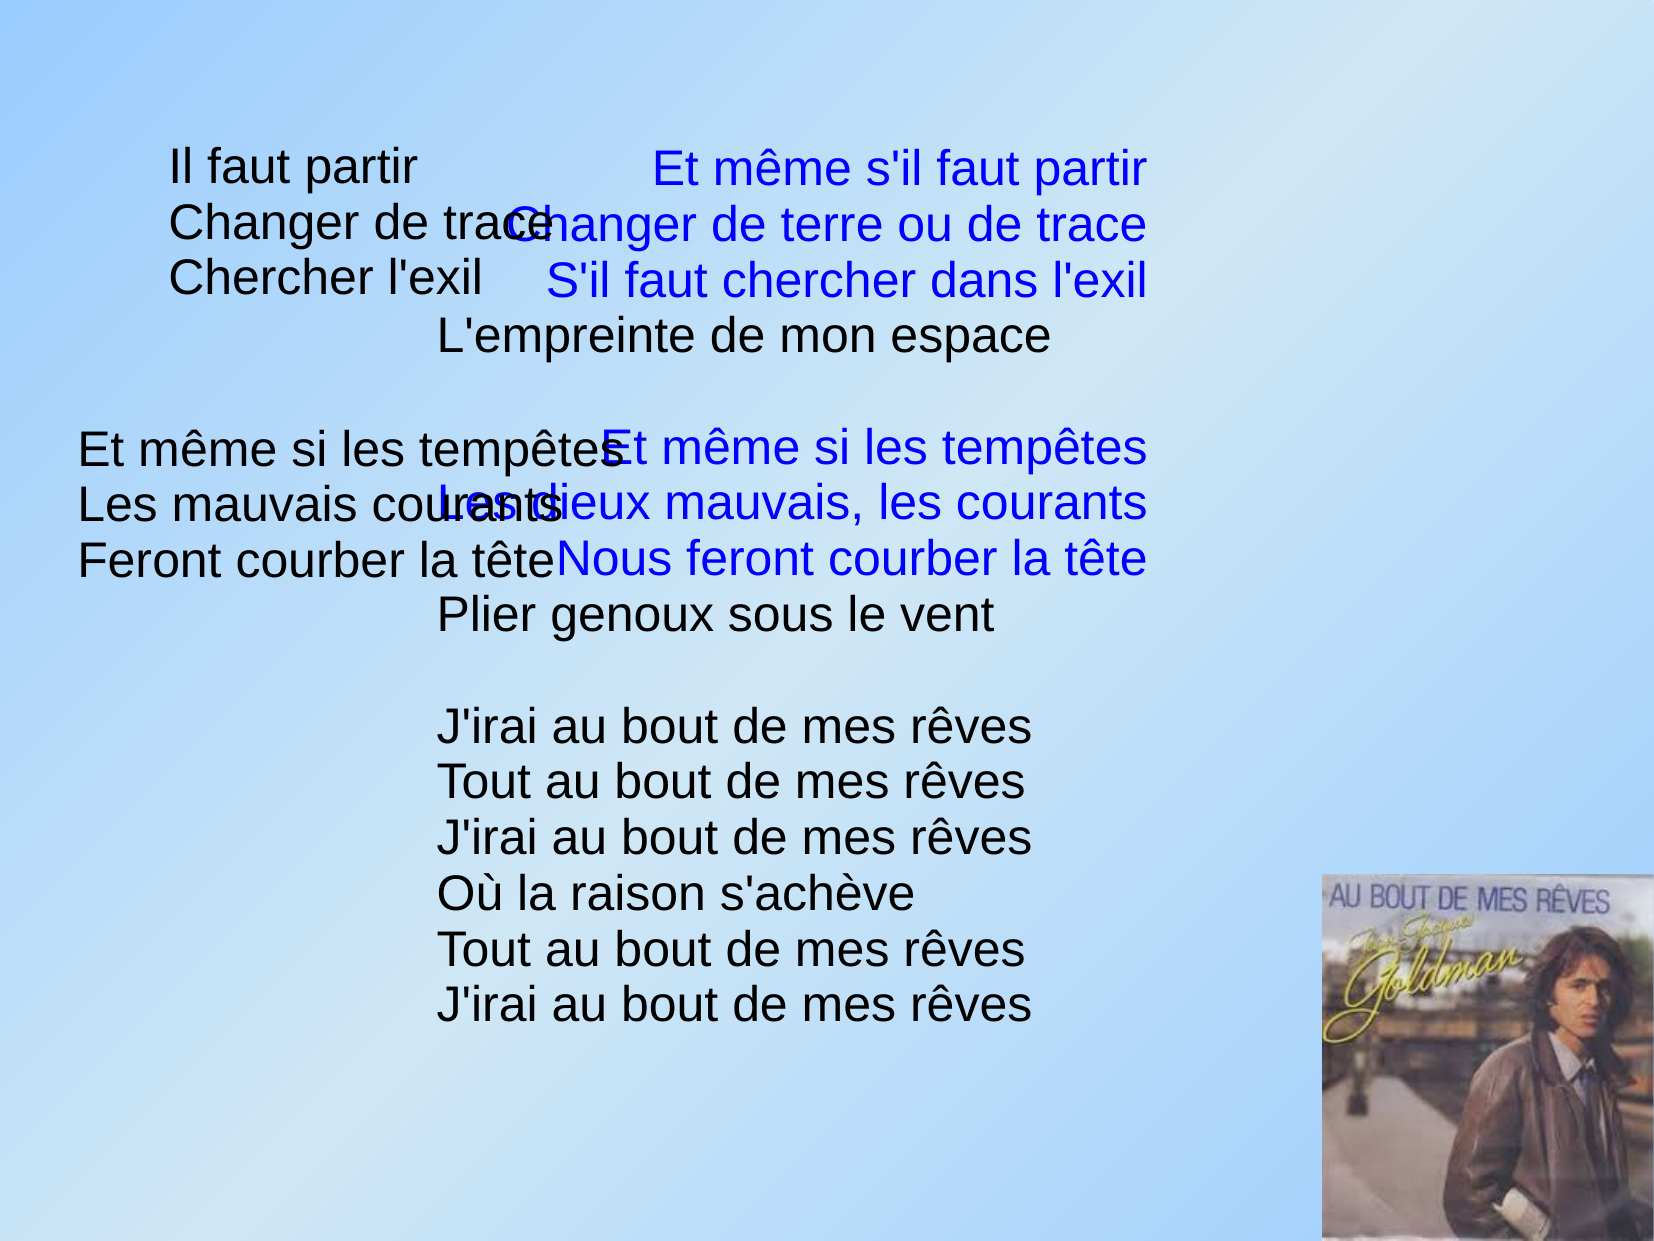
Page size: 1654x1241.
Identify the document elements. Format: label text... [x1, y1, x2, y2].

picture [1322, 874, 1654, 1241]
text_box Et même si les tempêtes Les mauvais courants Feront courber la tête [62, 413, 804, 596]
text_box Et même s'il faut partir Changer de terre ou de trace S'il faut chercher dans l'exil L'empreinte de mon espace Et même si les tempêtes Les dieux mauvais, les courants Nous feront courber la tête Plier genoux sous le vent J'irai au bout de mes rêves Tout au bout de mes rêves J'irai au bout de mes rêves Où la raison s'achève Tout au bout de mes rêves J'irai au bout de mes rêves [421, 132, 1524, 1040]
text_box Il faut partir Changer de trace Chercher l'exil [153, 130, 615, 313]
